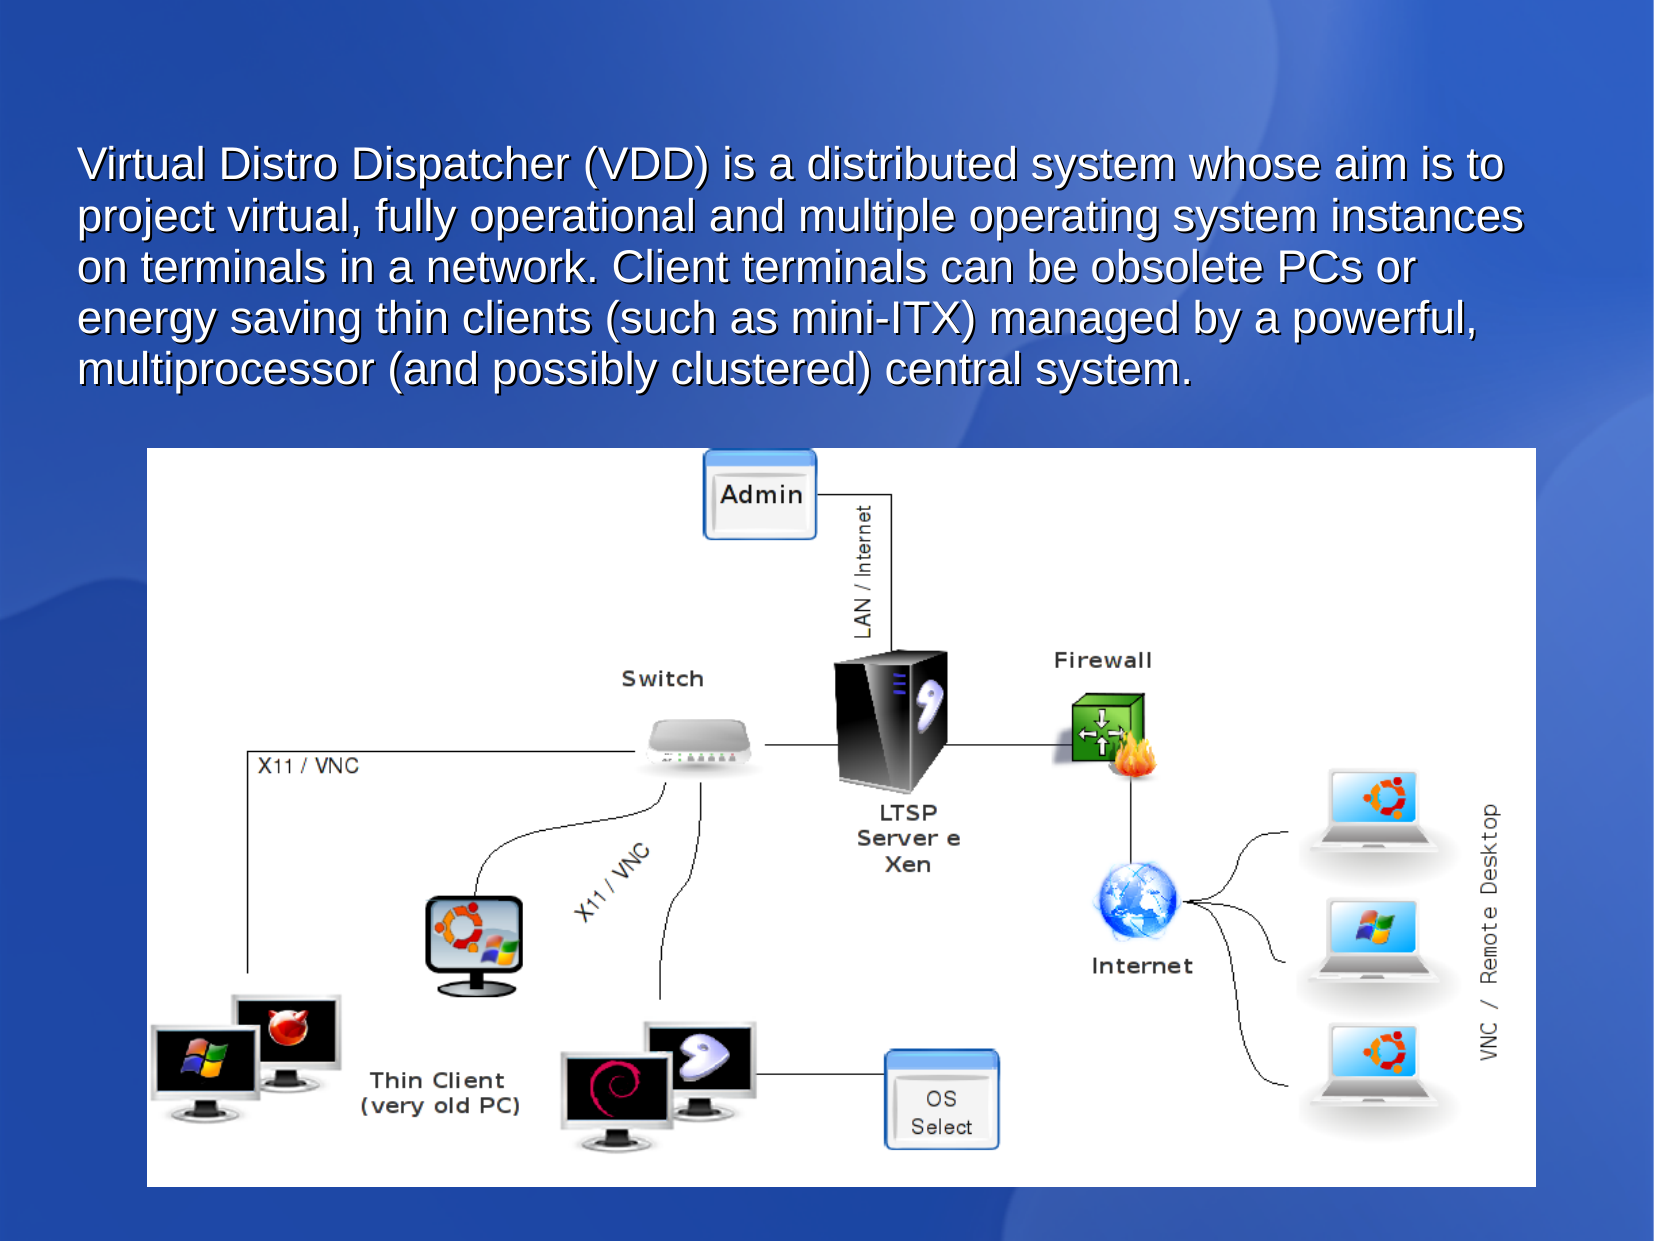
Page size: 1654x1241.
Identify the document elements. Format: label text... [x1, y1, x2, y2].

list Virtual Distro Dispatcher (VDD) is a distributed system whose aim is to project virtual, fully operational and multiple operating system instances on terminals in a network. Client terminals can be obsolete PCs or energy saving thin clients (such as mini-ITX) managed by a powerful, multiprocessor (and possibly clustered) central system. [76, 138, 1565, 1087]
title [82, 49, 1571, 257]
picture [0, 0, 1654, 1241]
